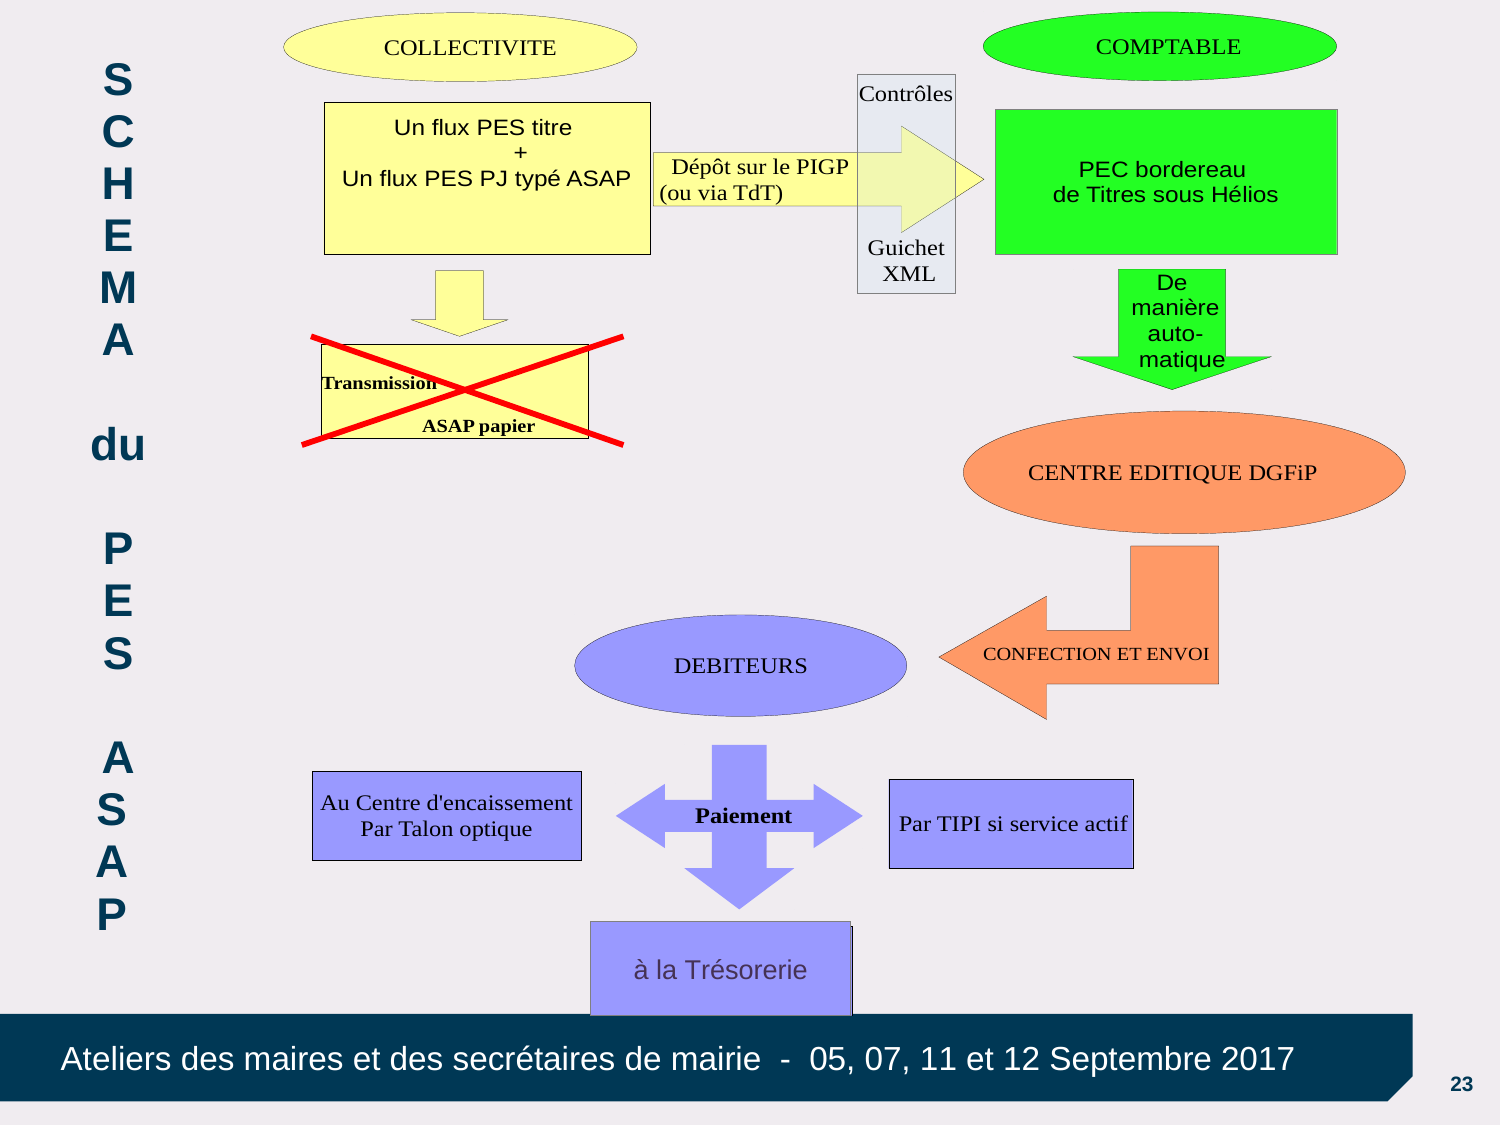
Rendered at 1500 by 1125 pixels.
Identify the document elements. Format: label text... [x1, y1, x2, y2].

text_box à la Trésorerie [590, 921, 851, 1016]
picture [283, 11, 1406, 1015]
title SCHEMA du PES A S A P [88, 51, 148, 943]
